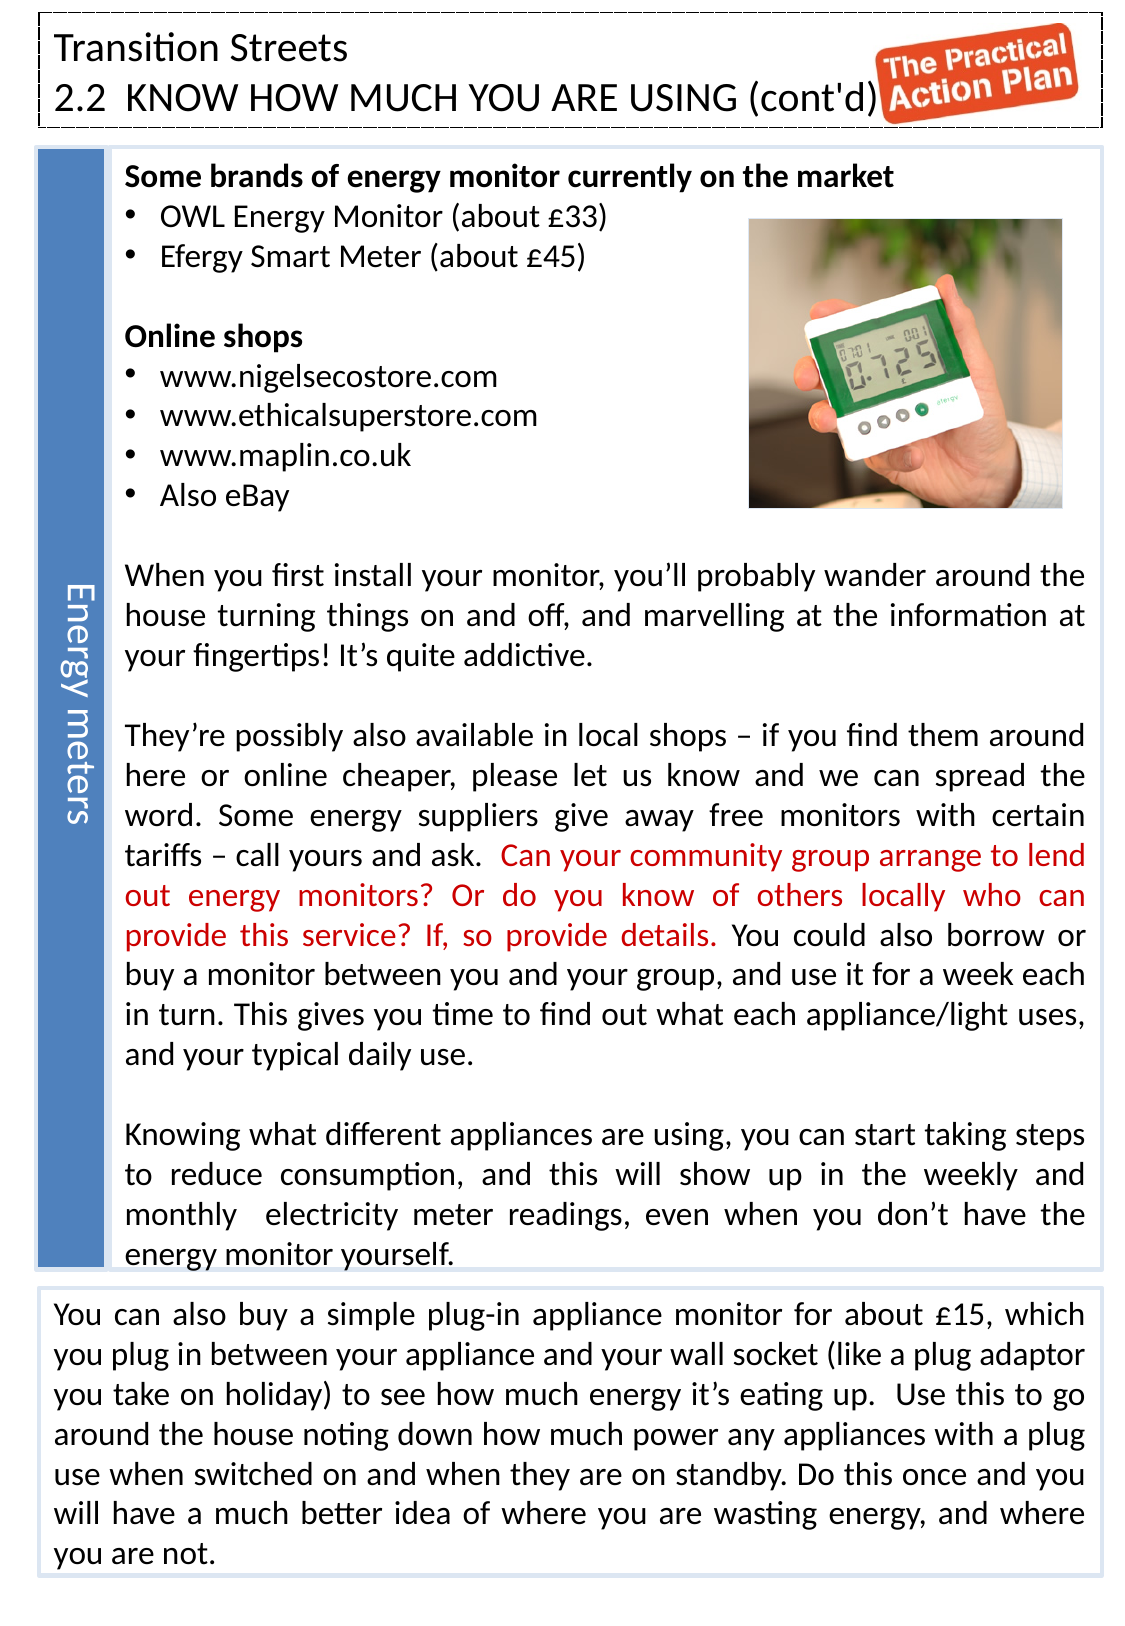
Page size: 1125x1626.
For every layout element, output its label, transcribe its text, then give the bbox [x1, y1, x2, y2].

text_box Energy meters [34, 567, 107, 868]
text_box [36, 146, 107, 567]
text_box Transition Streets 2.2 KNOW HOW MUCH YOU ARE USING (cont'd) [38, 12, 1102, 128]
picture [748, 218, 1063, 509]
text_box Some brands of energy monitor currently on the market OWL Energy Monitor (about £33) Efergy Smart Meter (about £45) Online shops www.nigelsecostore.com www.ethicalsuperstore.com www.maplin.co.uk Also eBay When you first install your monitor, you’ll probably wander around the house turning things on and off, and marvelling at the information at your fingertips! It’s quite addictive. They’re possibly also available in local shops – if you find them around here or online cheaper, please let us know and we can spread the word. Some energy suppliers give away free monitors with certain tariffs – call yours and ask. Can your community group arrange to lend out energy monitors? Or do you know of others locally who can provide this service? If, so provide details. You could also borrow or buy a monitor between you and your group, and use it for a week each in turn. This gives you time to find out what each appliance/light uses, and your typical daily use. Knowing what different appliances are using, you can start taking steps to reduce consumption, and this will show up in the weekly and monthly electricity meter readings, even when you don’t have the energy monitor yourself. [109, 146, 1102, 1270]
text_box [36, 868, 107, 1270]
text_box You can also buy a simple plug-in appliance monitor for about £15, which you plug in between your appliance and your wall socket (like a plug adaptor you take on holiday) to see how much energy it’s eating up. Use this to go around the house noting down how much power any appliances with a plug use when switched on and when they are on standby. Do this once and you will have a much better idea of where you are wasting energy, and where you are not. [38, 1287, 1102, 1576]
